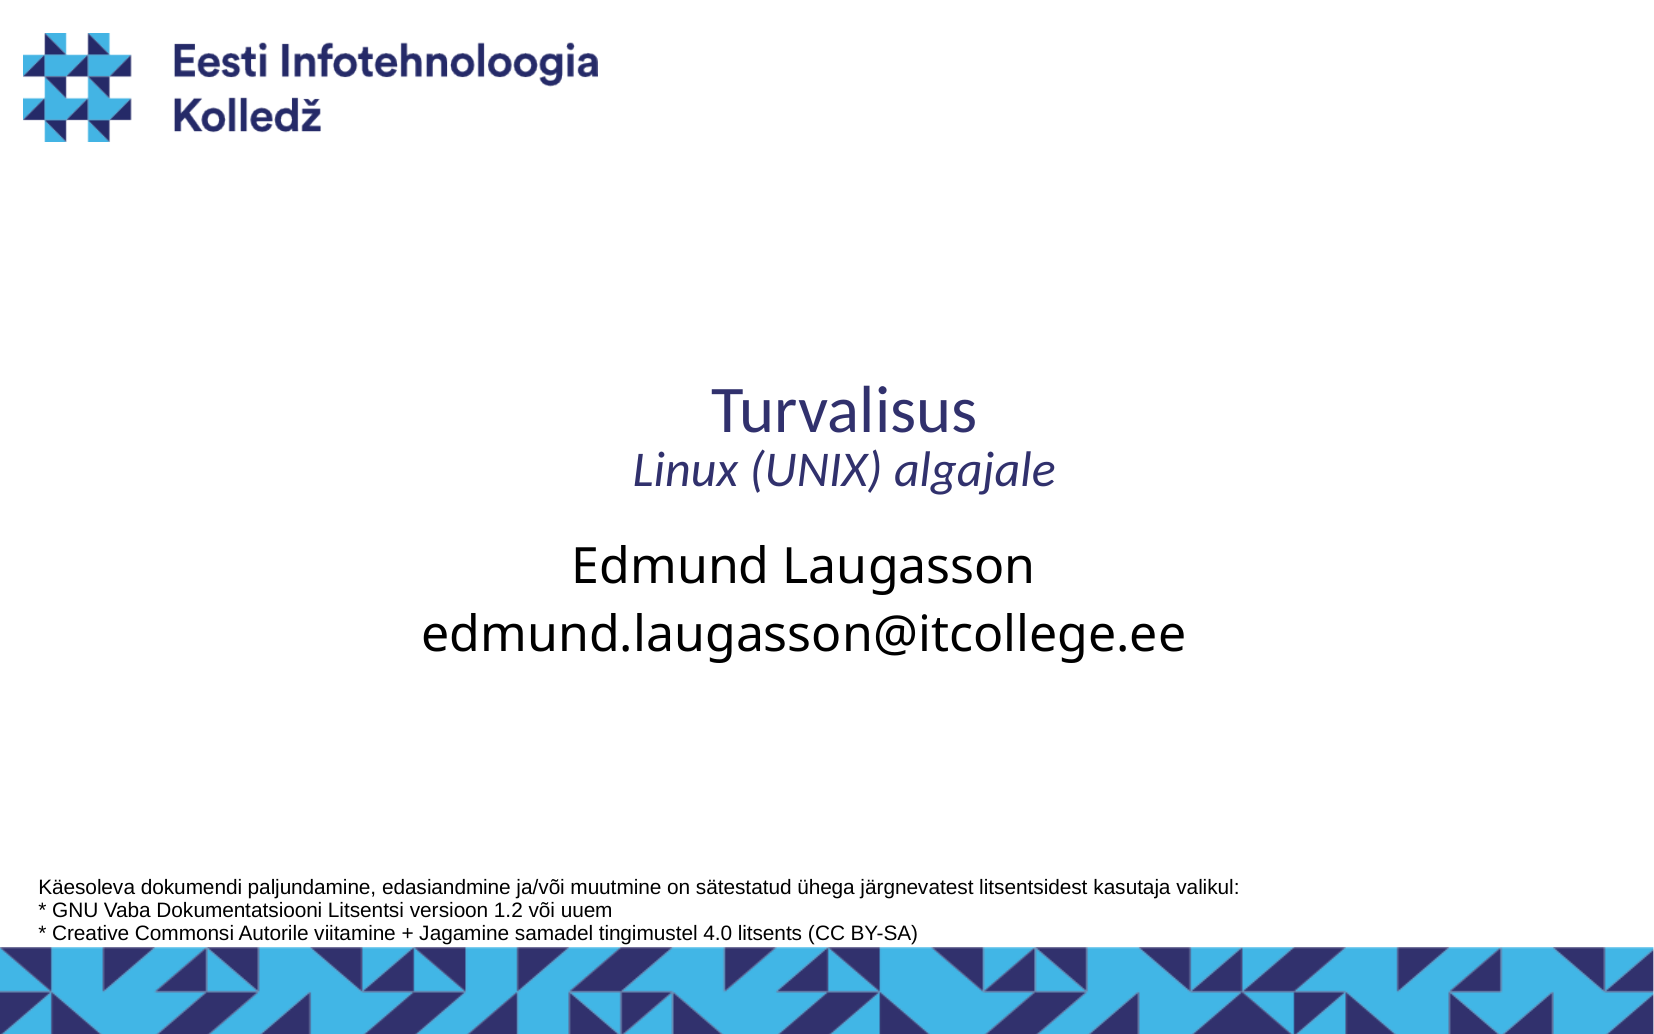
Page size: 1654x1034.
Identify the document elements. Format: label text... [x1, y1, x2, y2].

title Turvalisus Linux (UNIX) algajale [82, 346, 1607, 535]
subtitle Edmund Laugasson edmund.laugasson@itcollege.ee [236, 532, 1372, 665]
text_box Käesoleva dokumendi paljundamine, edasiandmine ja/või muutmine on sätestatud ühega järgnevatest litsentsidest kasutaja valikul: * GNU Vaba Dokumentatsiooni Litsentsi versioon 1.2 või uuem * Creative Commonsi Autorile viitamine + Jagamine samadel tingimustel 4.0 litsents (CC BY-SA) [23, 868, 1530, 953]
picture [23, 33, 598, 142]
